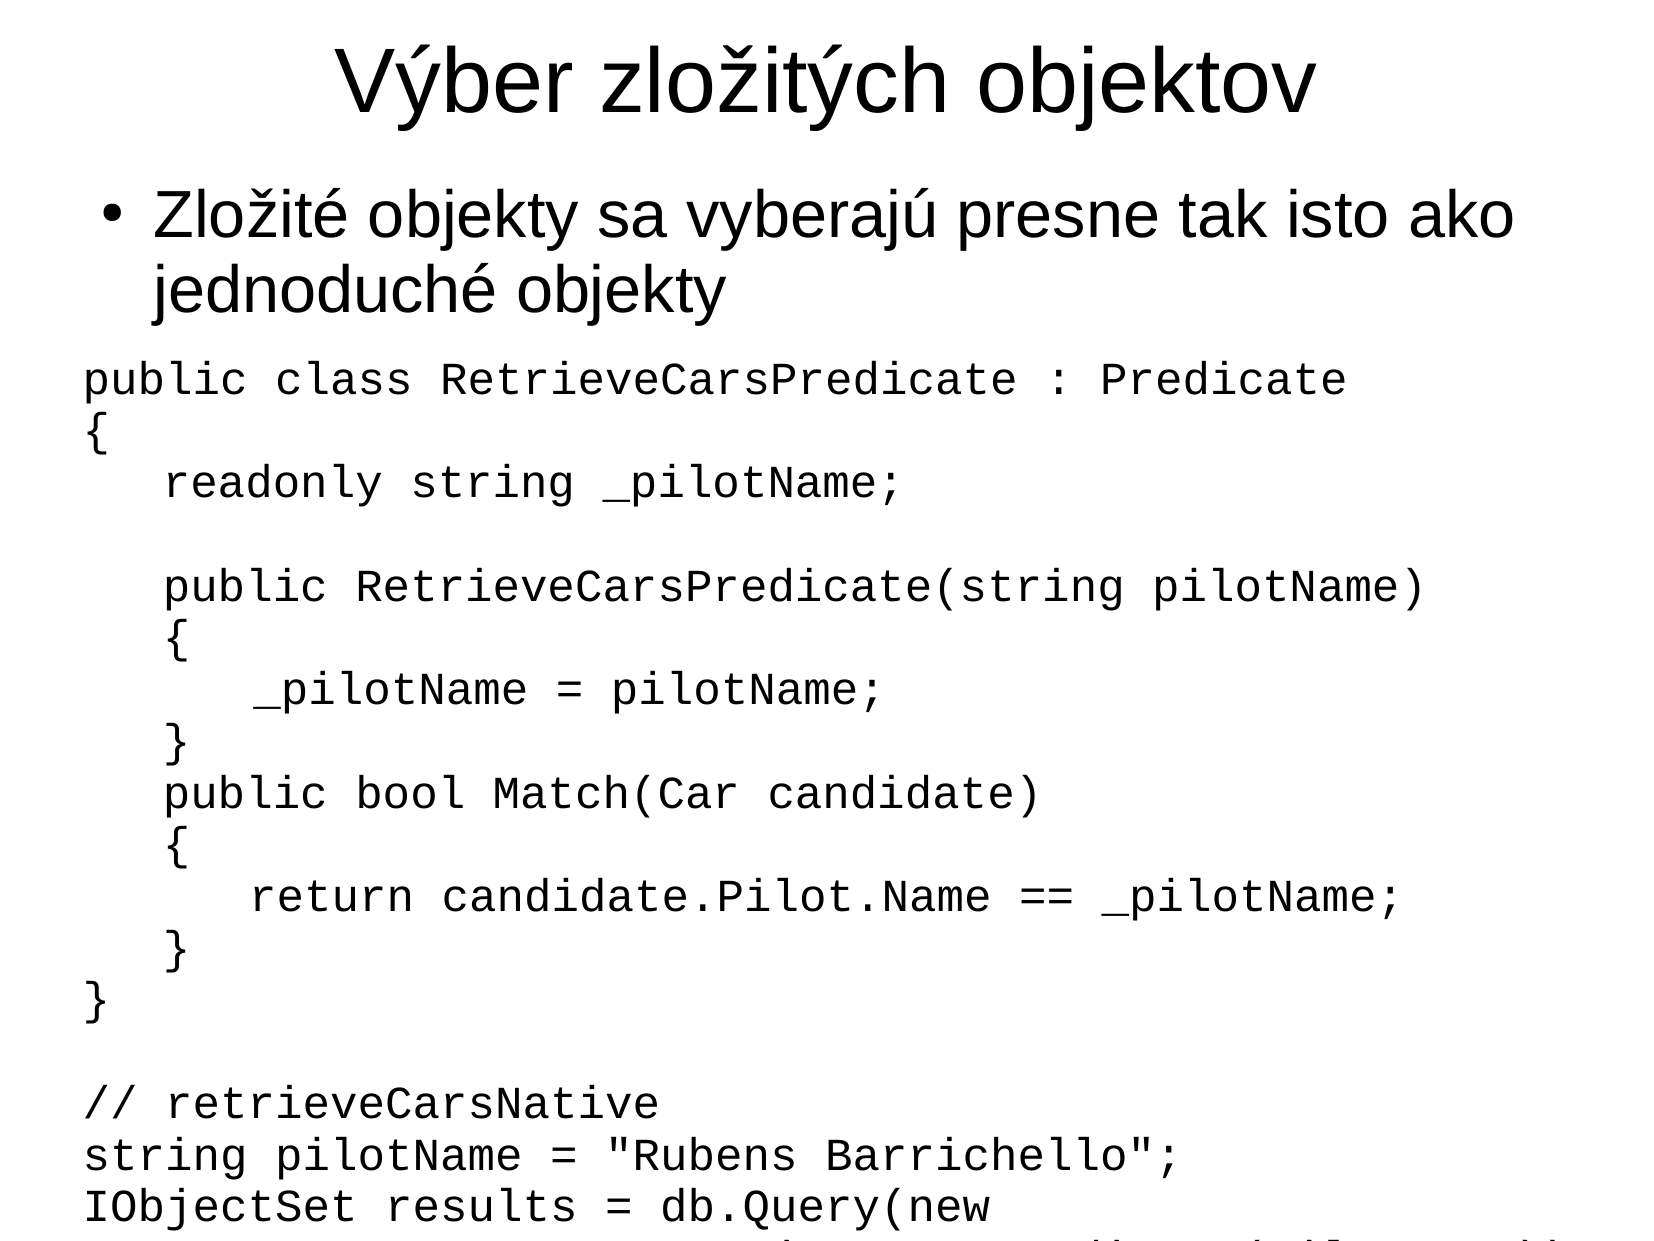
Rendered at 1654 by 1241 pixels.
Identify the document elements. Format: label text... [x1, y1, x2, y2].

title Výber zložitých objektov [82, 14, 1571, 148]
list Zložité objekty sa vyberajú presne tak isto ako jednoduché objekty public class RetrieveCarsPredicate : Predicate { readonly string _pilotName; public RetrieveCarsPredicate(string pilotName) { _pilotName = pilotName; } public bool Match(Car candidate) { return candidate.Pilot.Name == _pilotName; } } // retrieveCarsNative string pilotName = "Rubens Barrichello"; IObjectSet results = db.Query(new RetrieveCarsPredicate(pilotName)); [82, 177, 1625, 1241]
